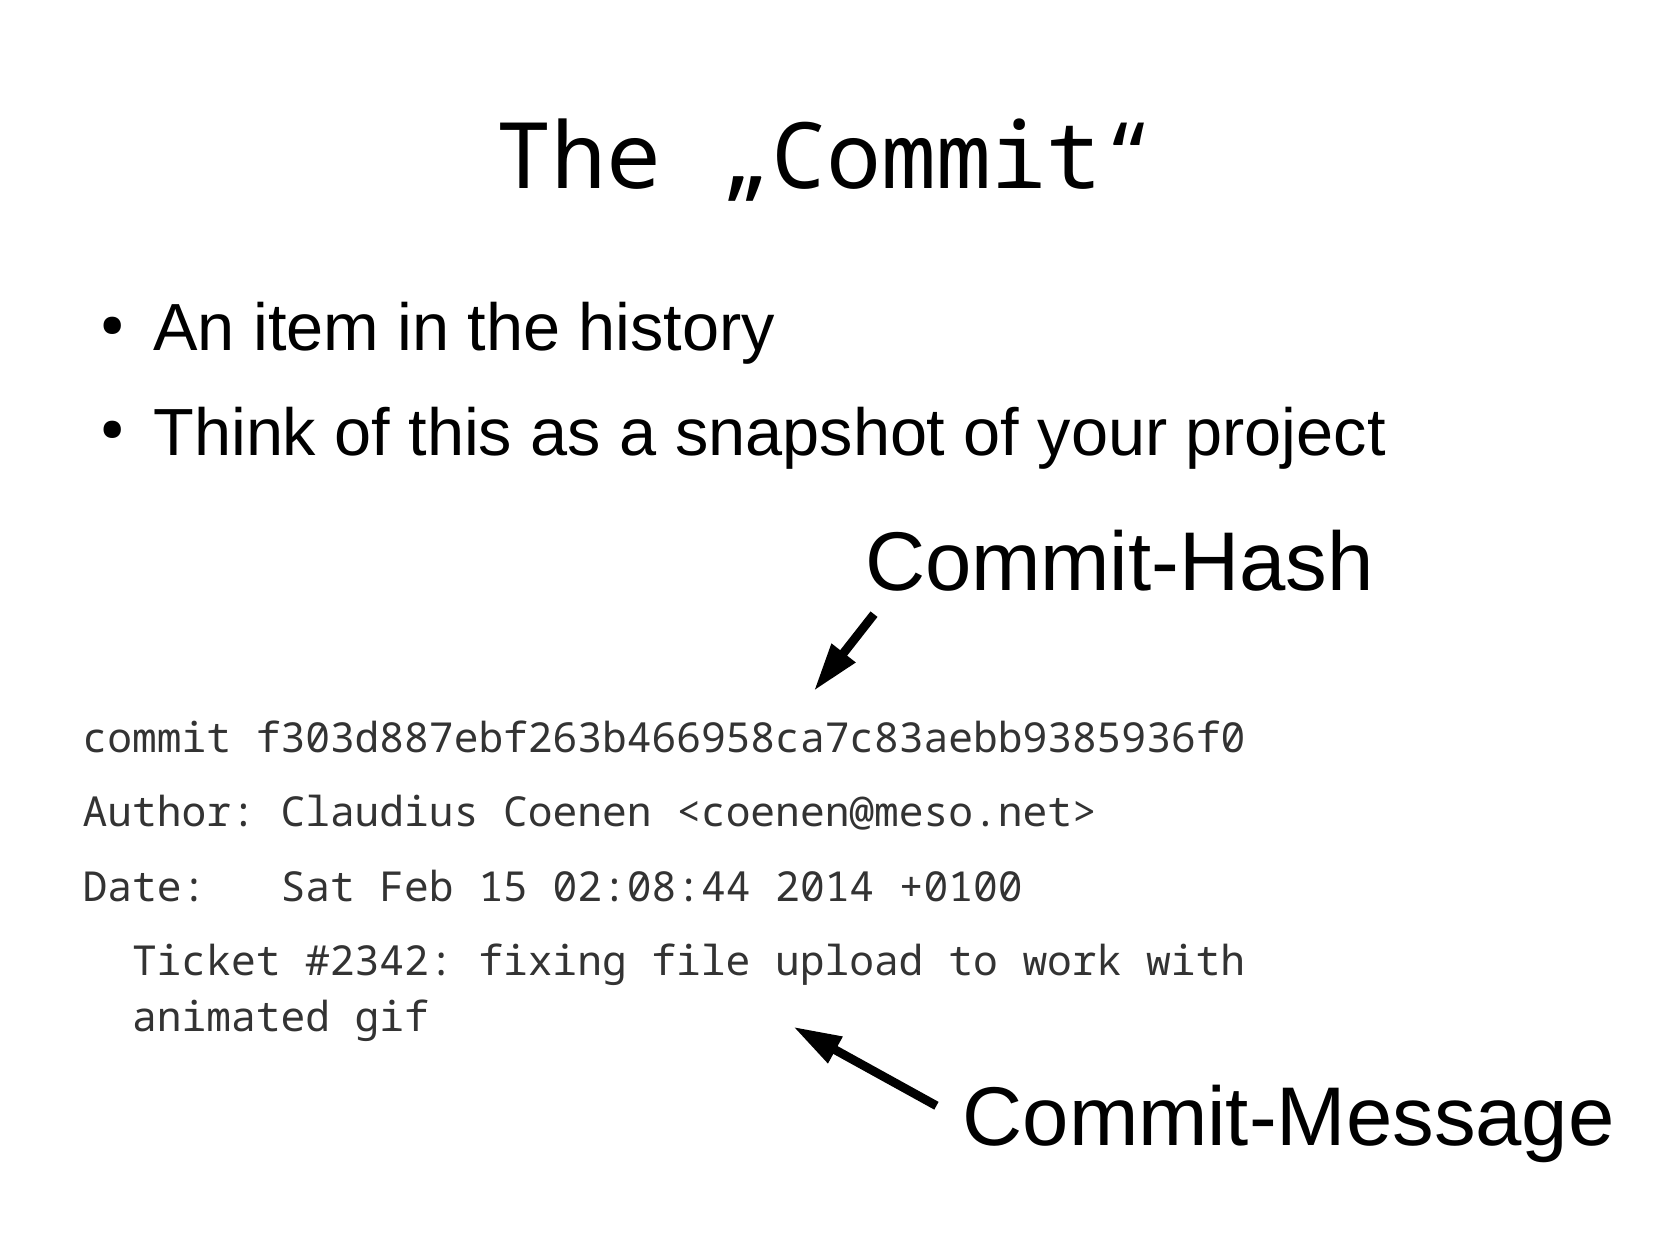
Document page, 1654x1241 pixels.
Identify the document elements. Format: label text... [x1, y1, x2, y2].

title The „Commit“ [82, 49, 1571, 257]
list commit f303d887ebf263b466958ca7c83aebb9385936f0 Author: Claudius Coenen <coenen@meso.net> Date: Sat Feb 15 02:08:44 2014 +0100 Ticket #2342: fixing file upload to work with animated gif [82, 708, 1571, 1052]
text_box Commit-Message [948, 1062, 1630, 1171]
list An item in the history Think of this as a snapshot of your project [82, 290, 1571, 634]
text_box Commit-Hash [850, 507, 1389, 616]
